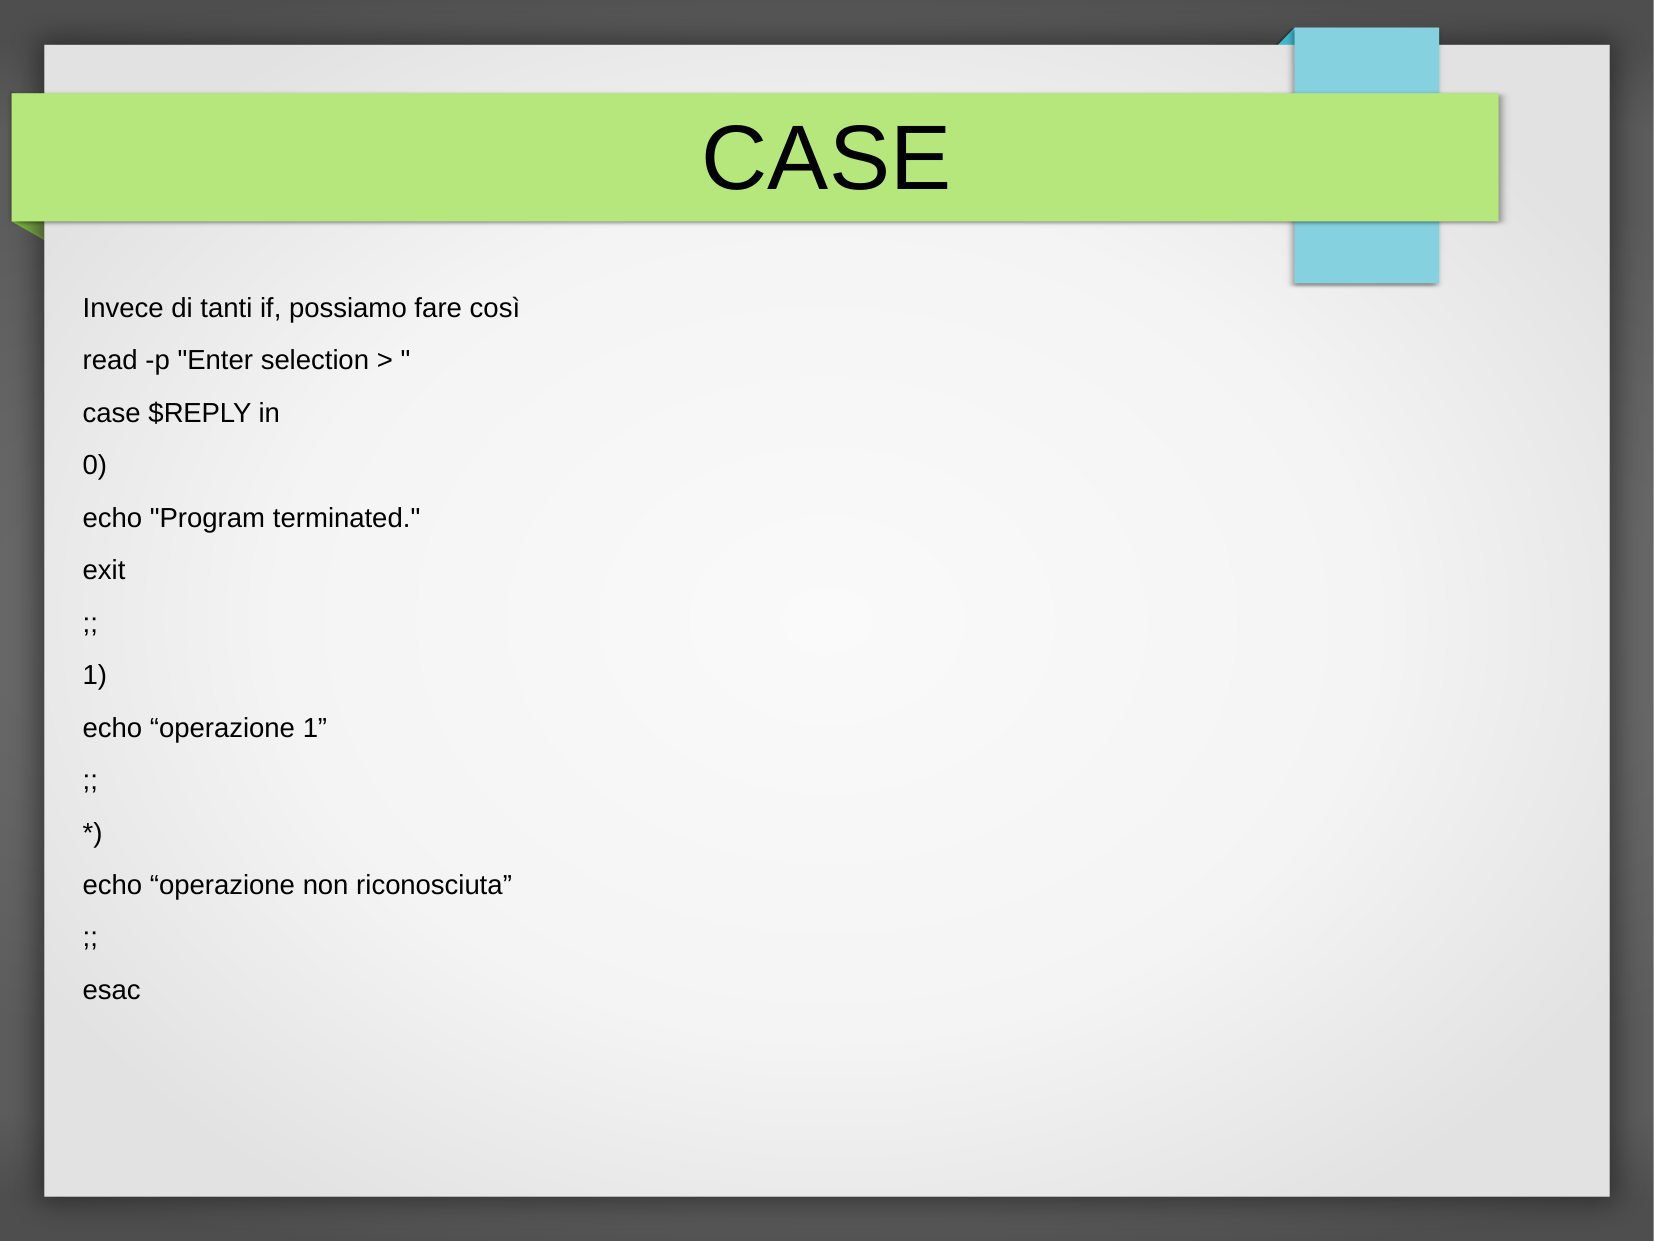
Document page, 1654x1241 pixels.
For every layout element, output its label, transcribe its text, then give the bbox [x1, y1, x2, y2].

list Invece di tanti if, possiamo fare così read -p "Enter selection > " case $REPLY in 0) echo "Program terminated." exit ;; 1) echo “operazione 1” ;; *) echo “operazione non riconosciuta” ;; esac [82, 290, 1571, 1010]
title CASE [82, 49, 1571, 257]
picture [0, 0, 1654, 1241]
